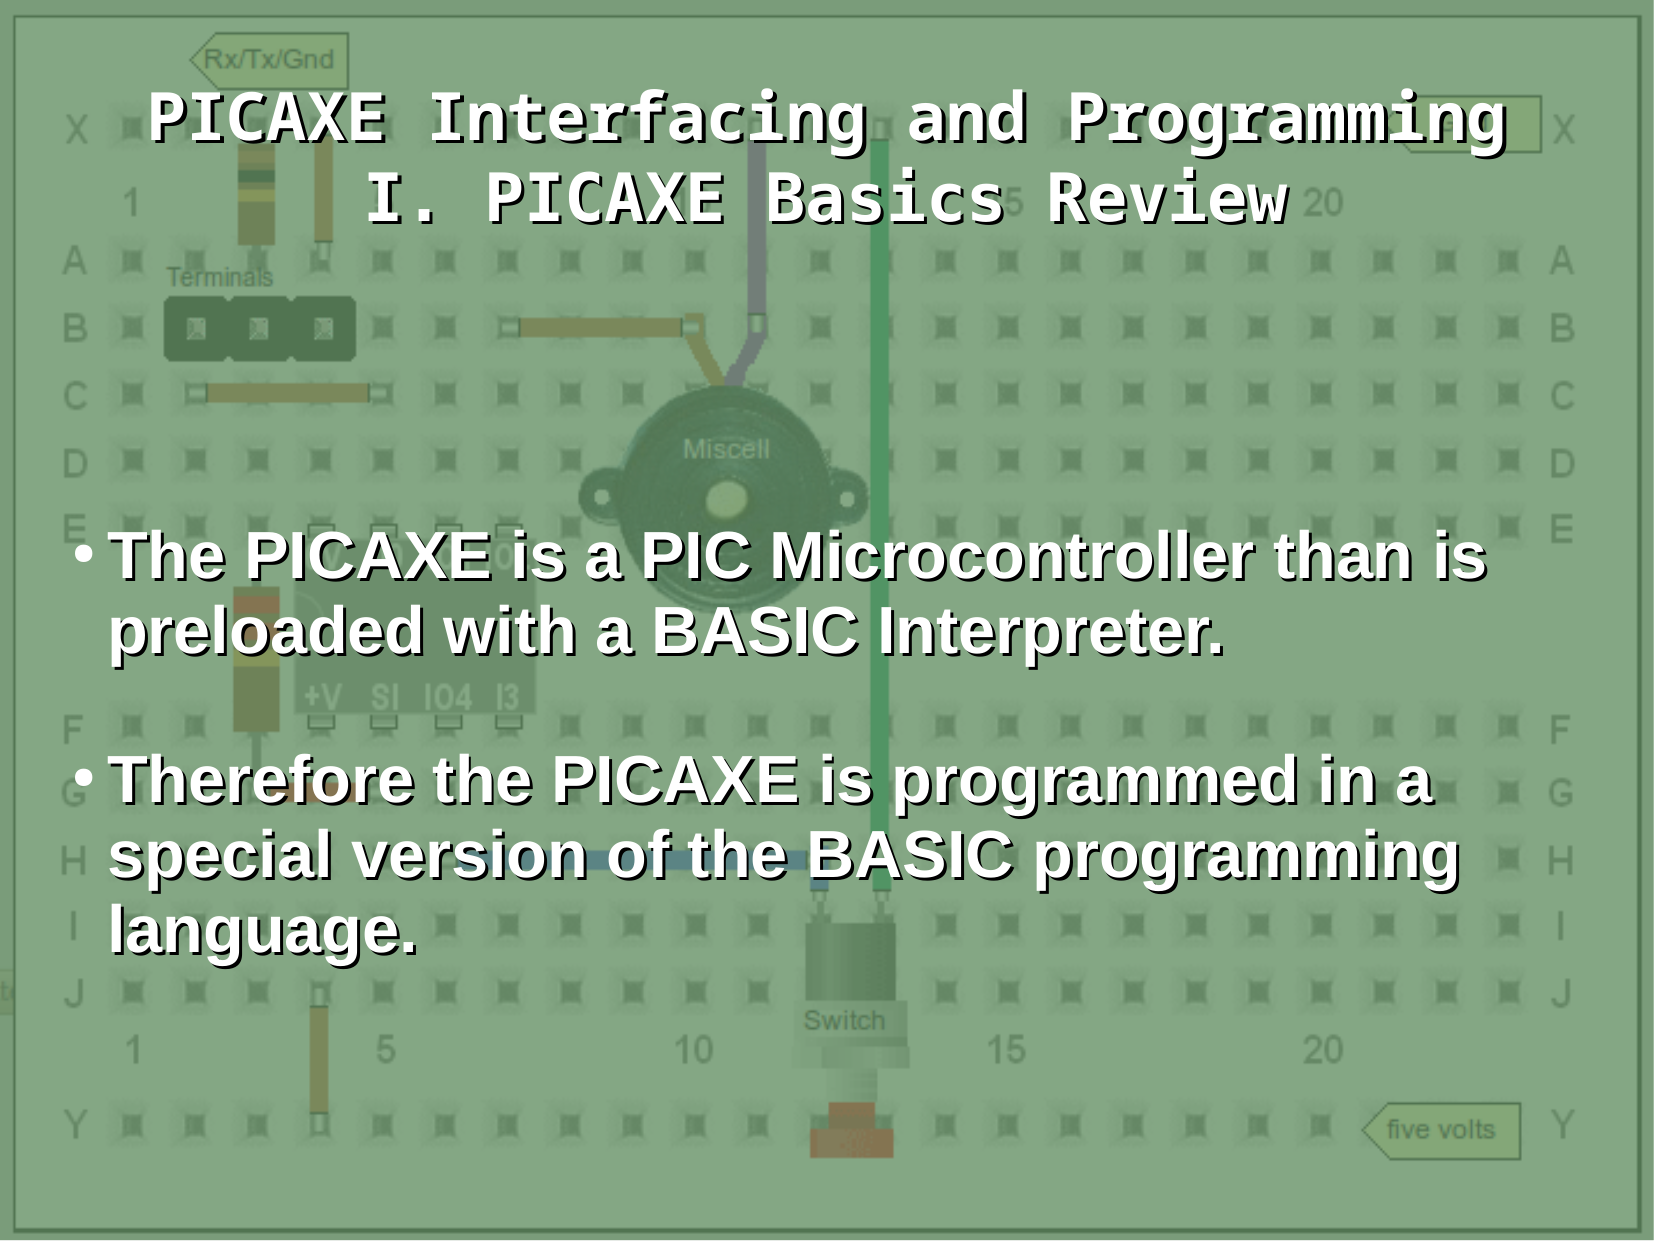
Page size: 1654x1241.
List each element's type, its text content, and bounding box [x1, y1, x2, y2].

title PICAXE Interfacing and Programming I. PICAXE Basics Review [82, 37, 1571, 269]
picture [0, 0, 1654, 1241]
text_box The PICAXE is a PIC Microcontroller than is preloaded with a BASIC Interpreter. Therefore the PICAXE is programmed in a special version of the BASIC programming language. [71, 304, 1561, 1180]
